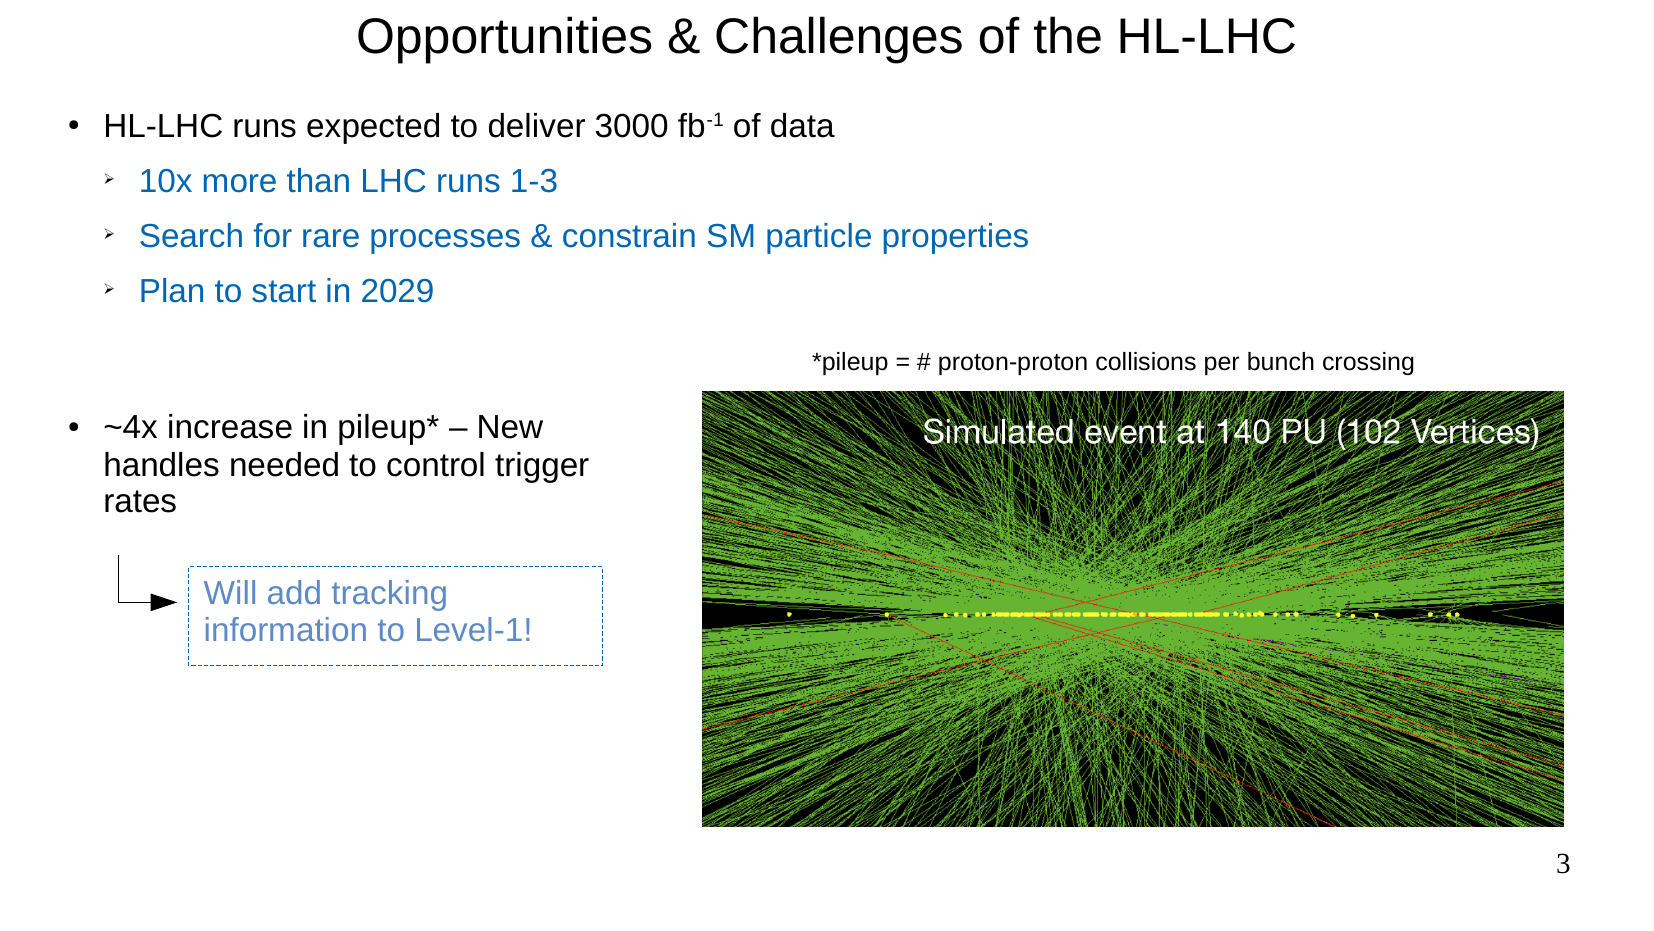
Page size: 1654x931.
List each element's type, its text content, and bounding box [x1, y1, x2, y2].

text_box *pileup = # proton-proton collisions per bunch crossing [797, 340, 1447, 384]
text_box ~4x increase in pileup* ‒ New handles needed to control trigger rates [53, 401, 674, 544]
text_box Will add tracking information to Level-1! [188, 566, 603, 666]
picture [702, 391, 1564, 827]
title Opportunities & Challenges of the HL-LHC [82, 8, 1571, 65]
text_box HL-LHC runs expected to deliver 3000 fb-1 of data 10x more than LHC runs 1-3 Search for rare processes & constrain SM particle properties Plan to start in 2029 [53, 100, 1630, 386]
